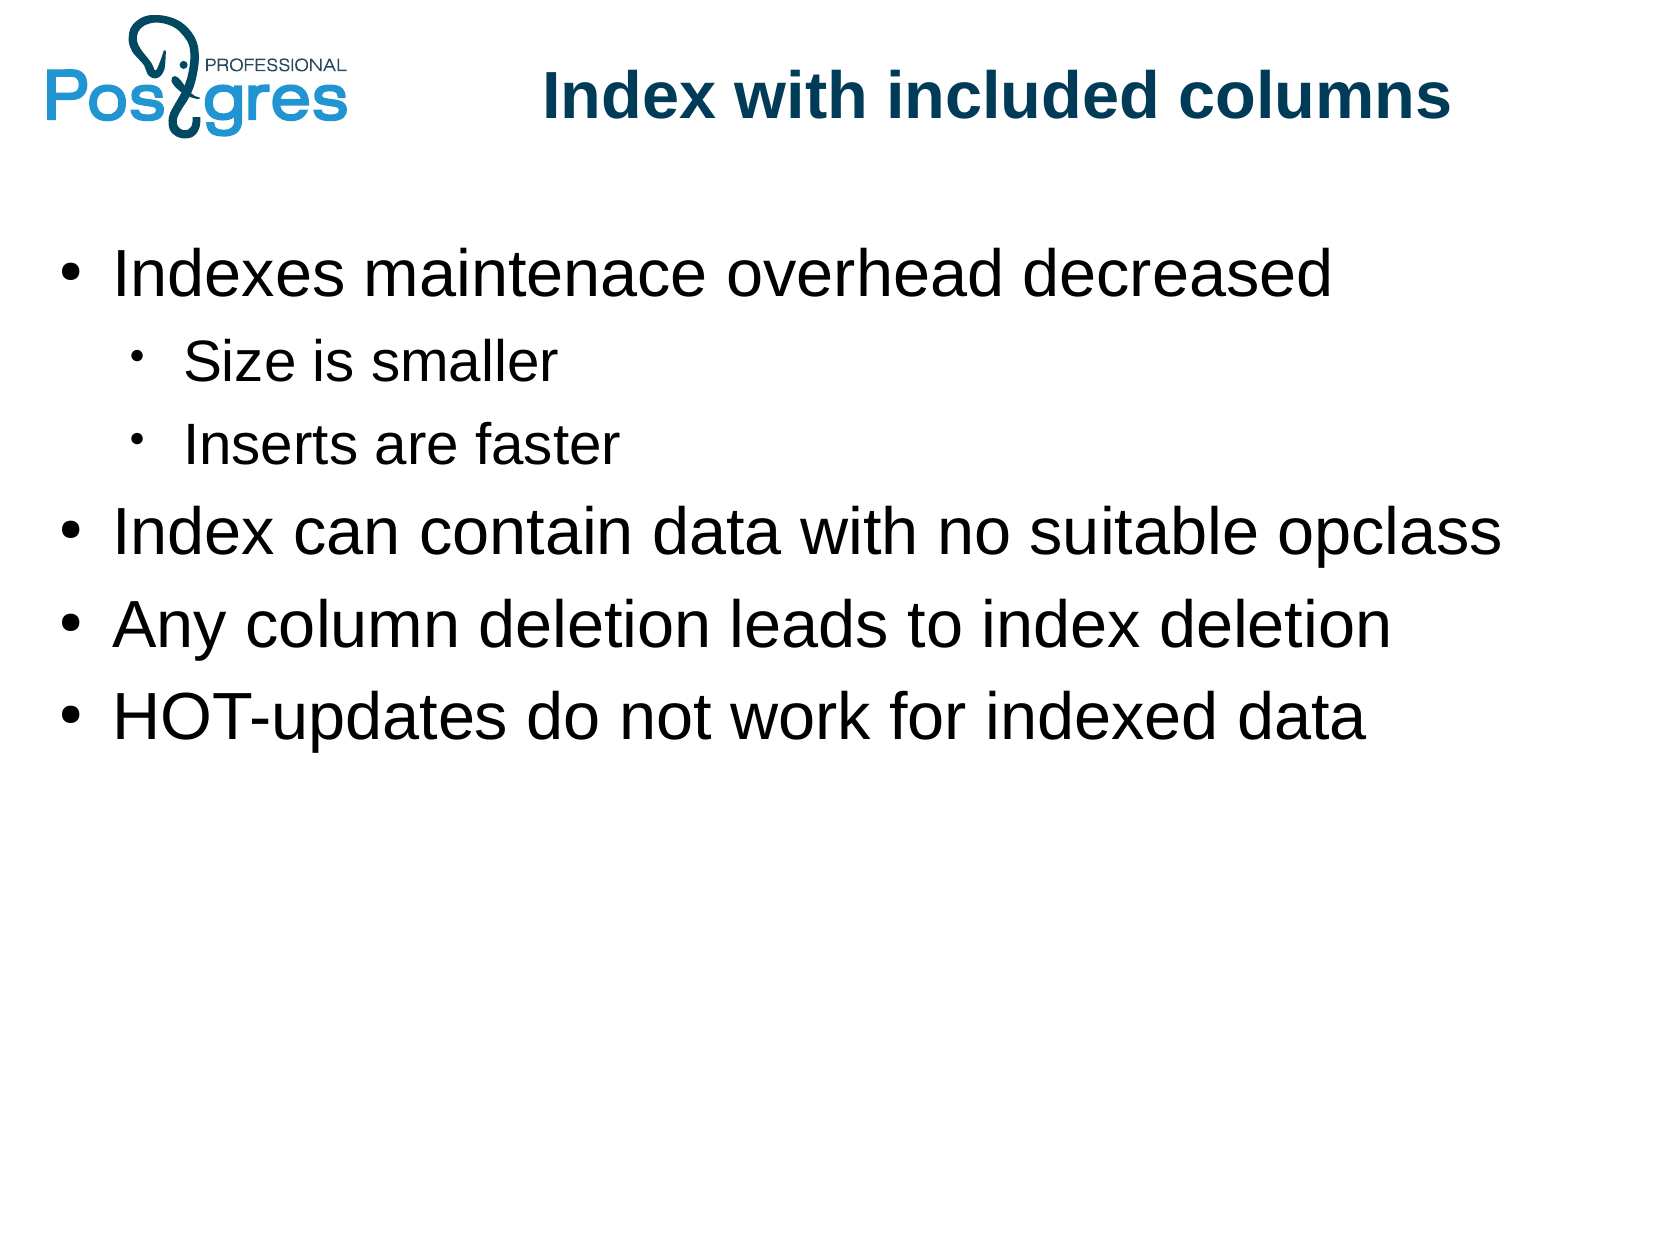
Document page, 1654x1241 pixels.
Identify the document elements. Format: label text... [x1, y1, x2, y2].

list Indexes maintenace overhead decreased Size is smaller Inserts are faster Index can contain data with no suitable opclass Any column deletion leads to index deletion HOT-updates do not work for indexed data [41, 236, 1601, 1193]
title Index with included columns [389, 49, 1607, 142]
